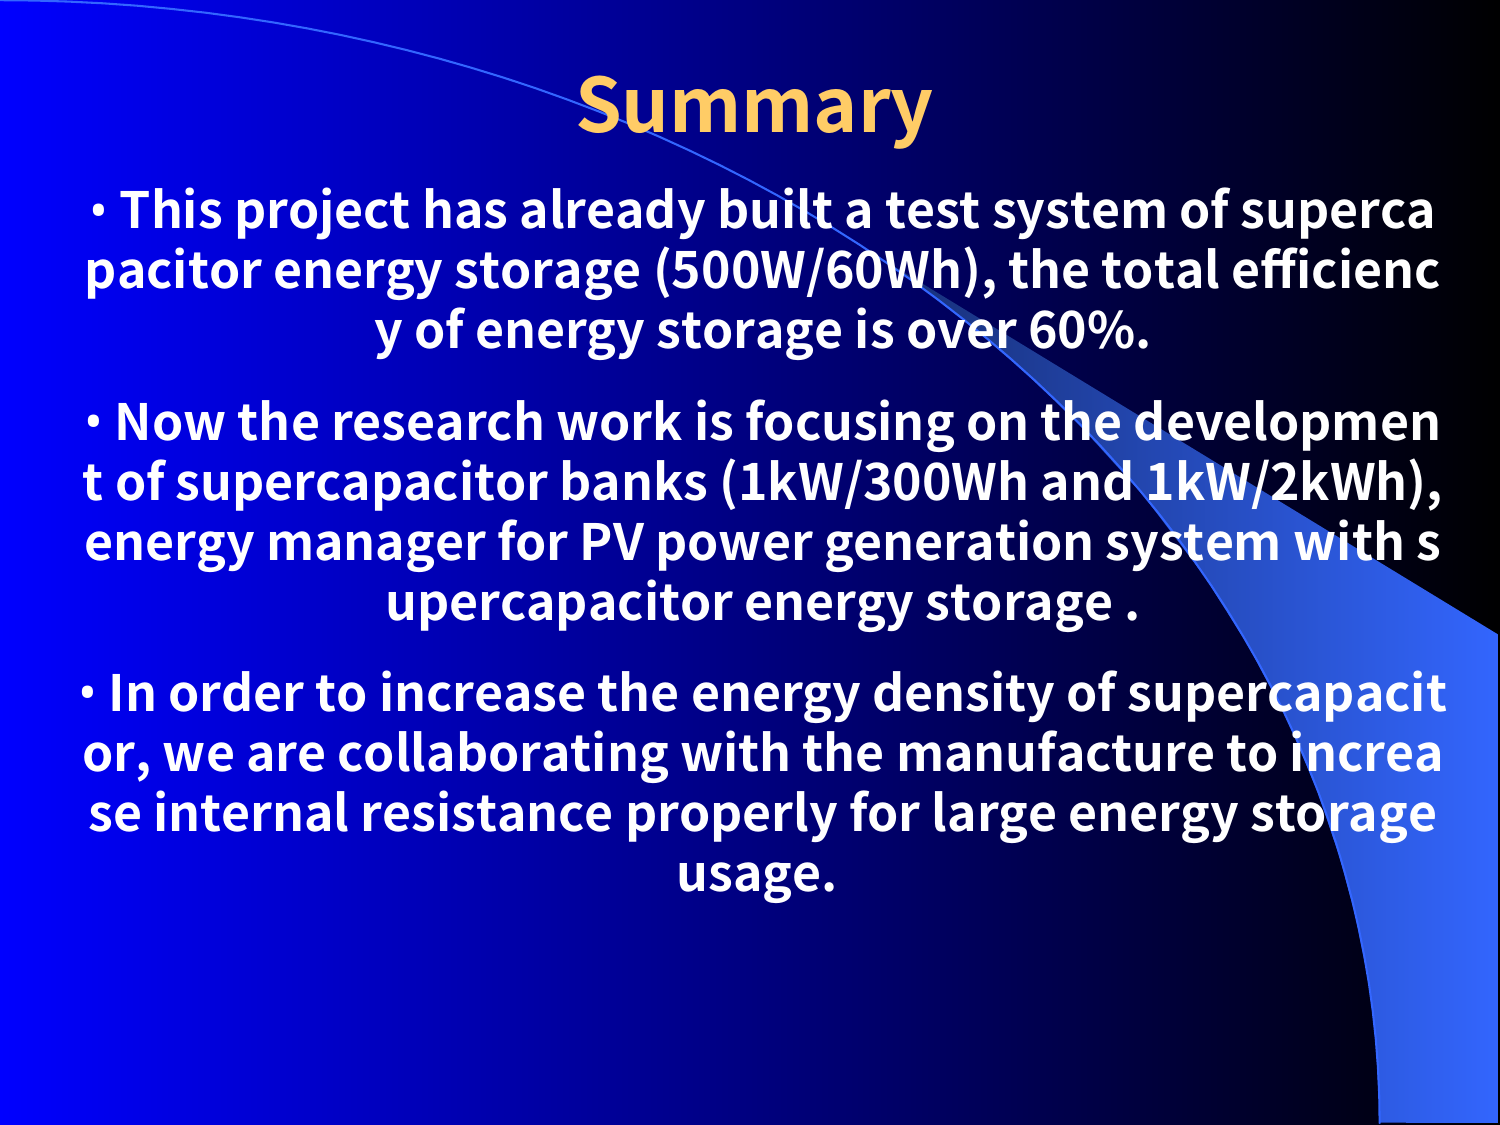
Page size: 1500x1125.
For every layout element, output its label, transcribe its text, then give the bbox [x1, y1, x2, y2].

text_box Summary This project has already built a test system of supercapacitor energy storage (500W/60Wh), the total efficiency of energy storage is over 60%. Now the research work is focusing on the development of supercapacitor banks (1kW/300Wh and 1kW/2kWh), energy manager for PV power generation system with supercapacitor energy storage . In order to increase the energy density of supercapacitor, we are collaborating with the manufacture to increase internal resistance properly for large energy storage usage. [62, 50, 1464, 910]
